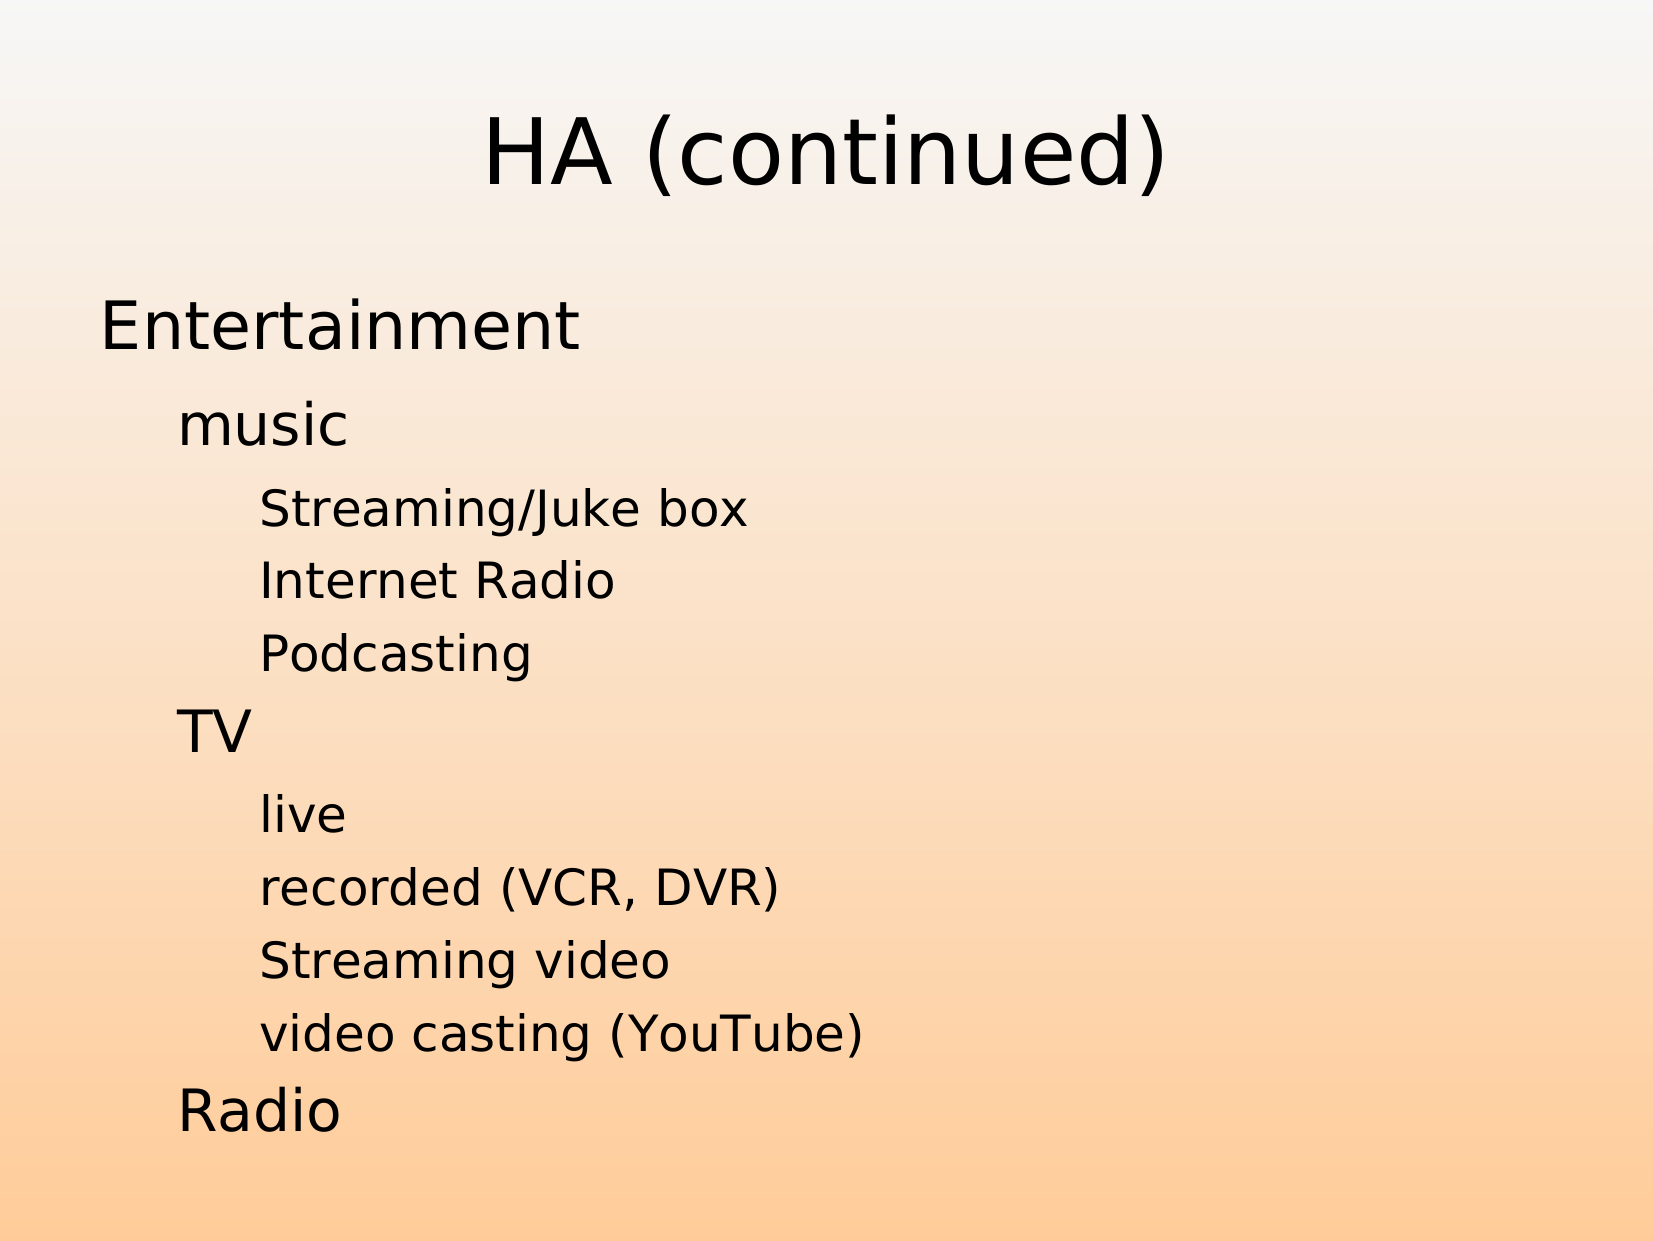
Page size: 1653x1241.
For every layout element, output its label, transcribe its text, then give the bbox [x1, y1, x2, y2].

title HA (continued)‏ [82, 56, 1571, 250]
list Entertainment music Streaming/Juke box Internet Radio Podcasting TV live recorded (VCR, DVR)‏ Streaming video video casting (YouTube)‏ Radio [82, 290, 1571, 1149]
